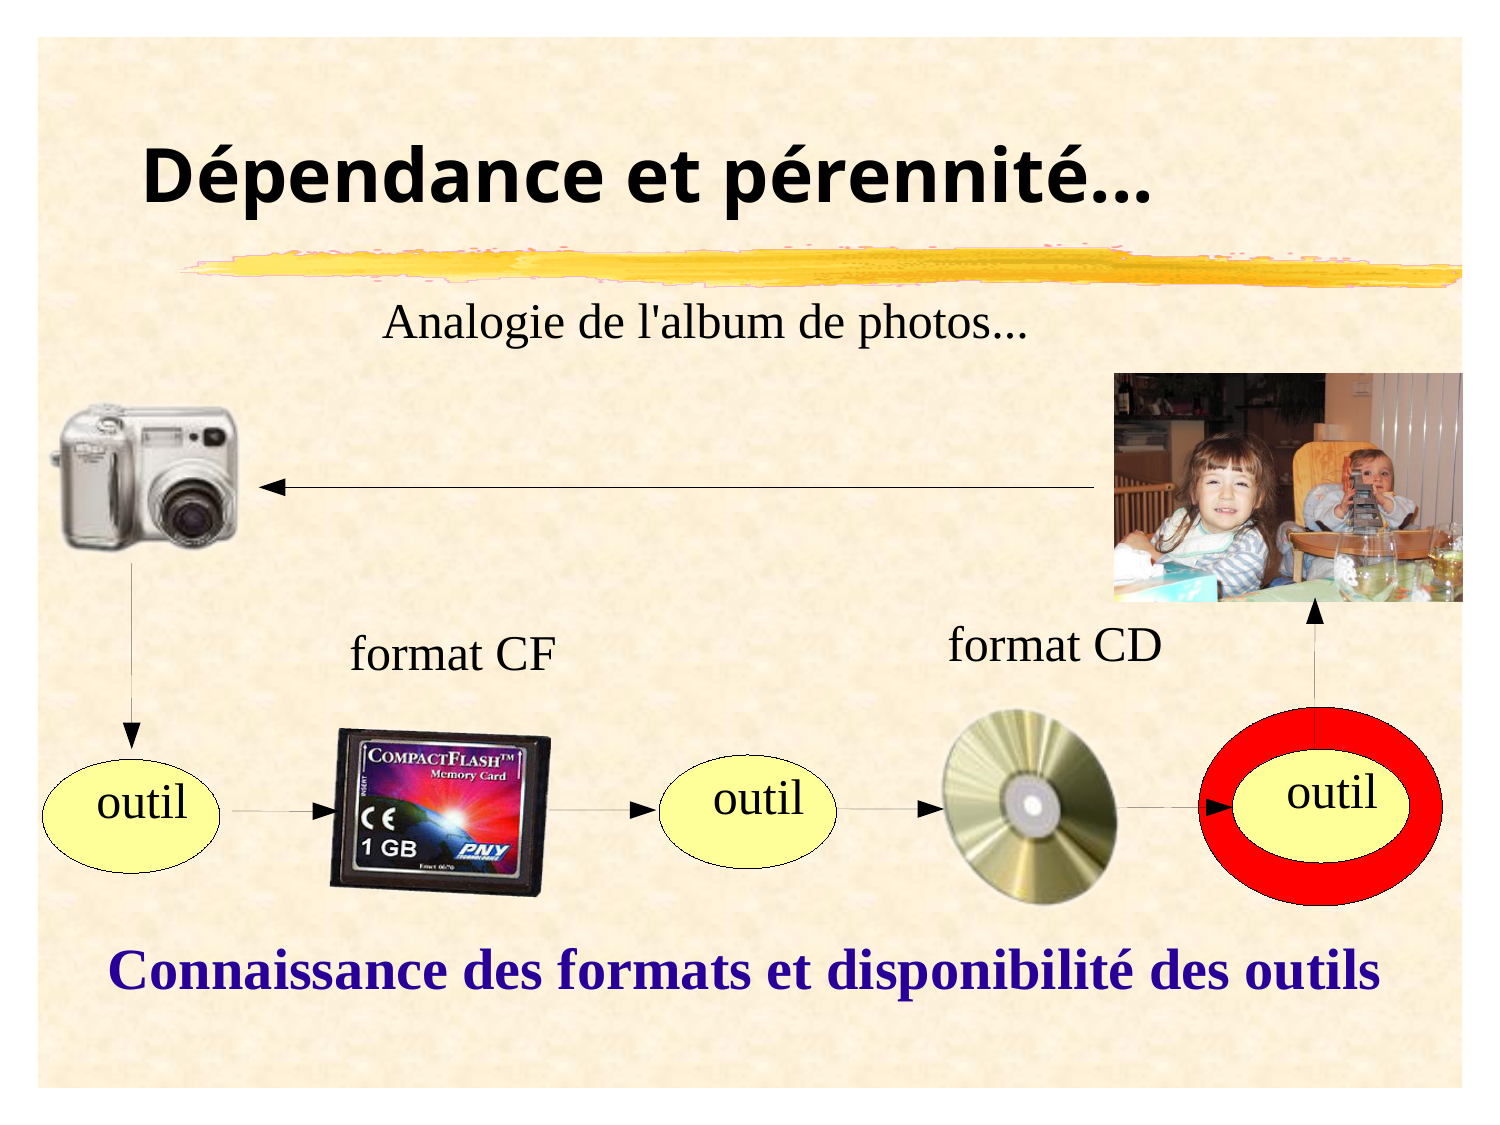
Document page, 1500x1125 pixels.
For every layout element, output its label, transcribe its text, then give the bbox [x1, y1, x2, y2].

picture [37, 37, 1463, 1088]
text_box outil [84, 774, 190, 846]
text_box outil [1274, 764, 1379, 836]
text_box Connaissance des formats et disponibilité des outils [95, 937, 1463, 1046]
text_box [1198, 707, 1443, 906]
text_box [659, 754, 837, 869]
text_box Analogie de l'album de photos... [369, 293, 1189, 366]
text_box format CD [935, 617, 1192, 689]
text_box [42, 759, 220, 874]
text_box outil [701, 769, 806, 842]
title Dépendance et pérennité... [125, 37, 1372, 310]
text_box format CF [337, 625, 586, 698]
